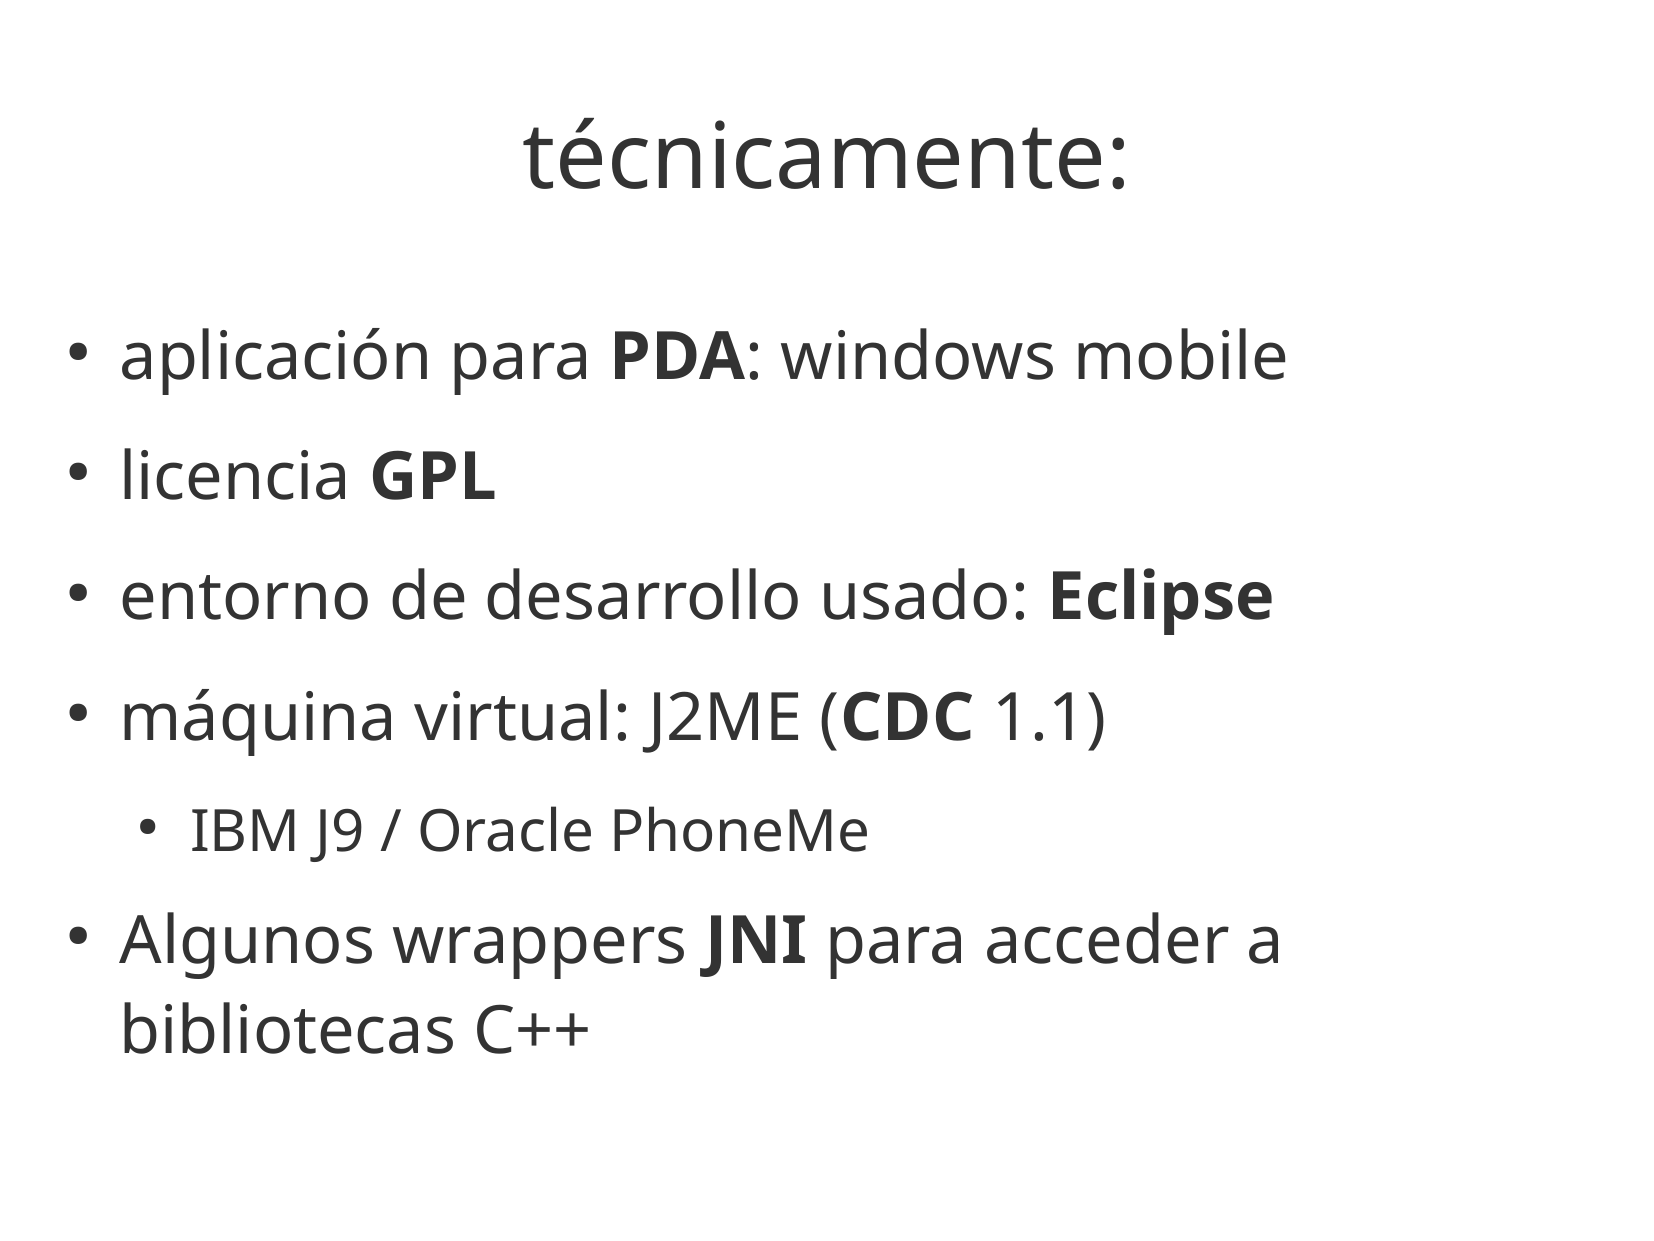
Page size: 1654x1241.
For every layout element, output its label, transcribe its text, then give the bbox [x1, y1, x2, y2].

title técnicamente: [82, 49, 1571, 257]
list aplicación para PDA: windows mobile licencia GPL entorno de desarrollo usado: Eclipse máquina virtual: J2ME (CDC 1.1) IBM J9 / Oracle PhoneMe Algunos wrappers JNI para acceder a bibliotecas C++ [48, 307, 1605, 1127]
